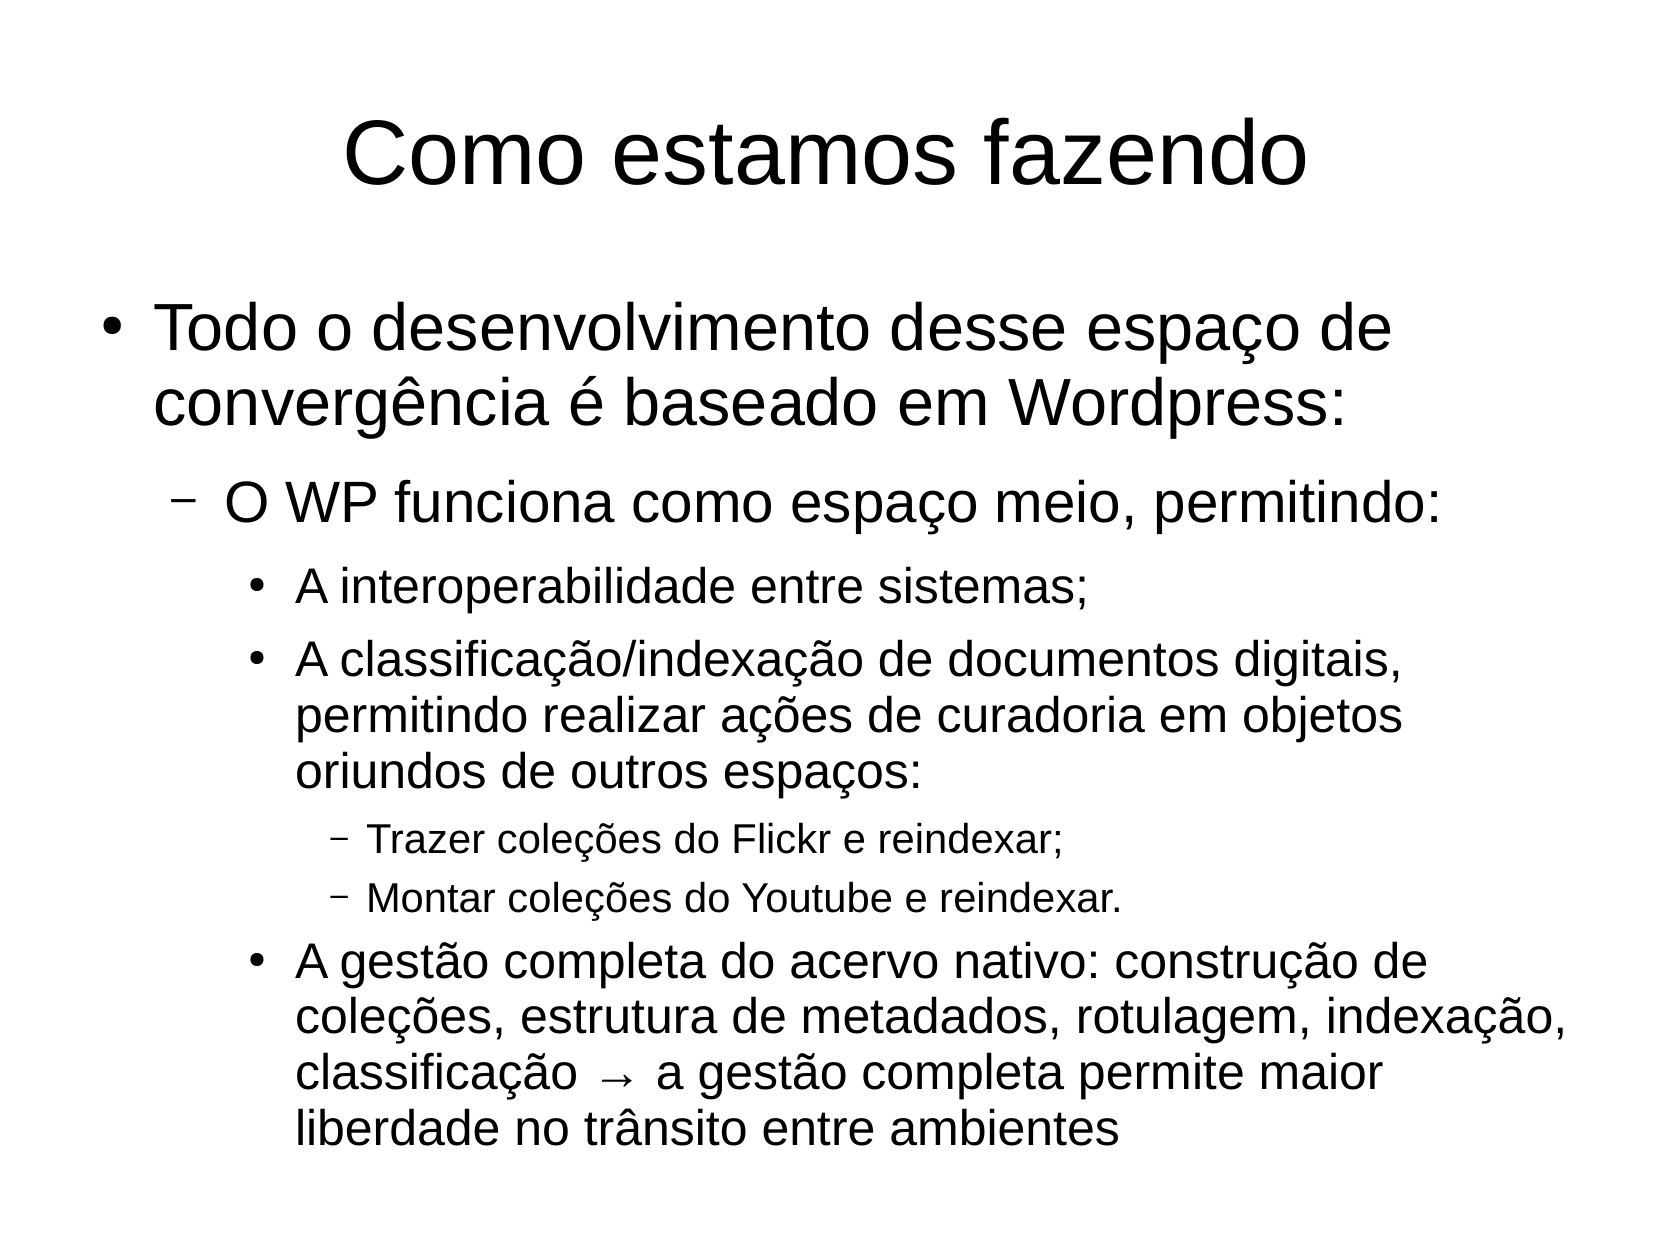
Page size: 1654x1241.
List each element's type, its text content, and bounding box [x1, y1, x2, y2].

title Como estamos fazendo [82, 49, 1571, 257]
list Todo o desenvolvimento desse espaço de convergência é baseado em Wordpress: O WP funciona como espaço meio, permitindo: A interoperabilidade entre sistemas; A classificação/indexação de documentos digitais, permitindo realizar ações de curadoria em objetos oriundos de outros espaços: Trazer coleções do Flickr e reindexar; Montar coleções do Youtube e reindexar. A gestão completa do acervo nativo: construção de coleções, estrutura de metadados, rotulagem, indexação, classificação → a gestão completa permite maior liberdade no trânsito entre ambientes [82, 290, 1571, 1010]
